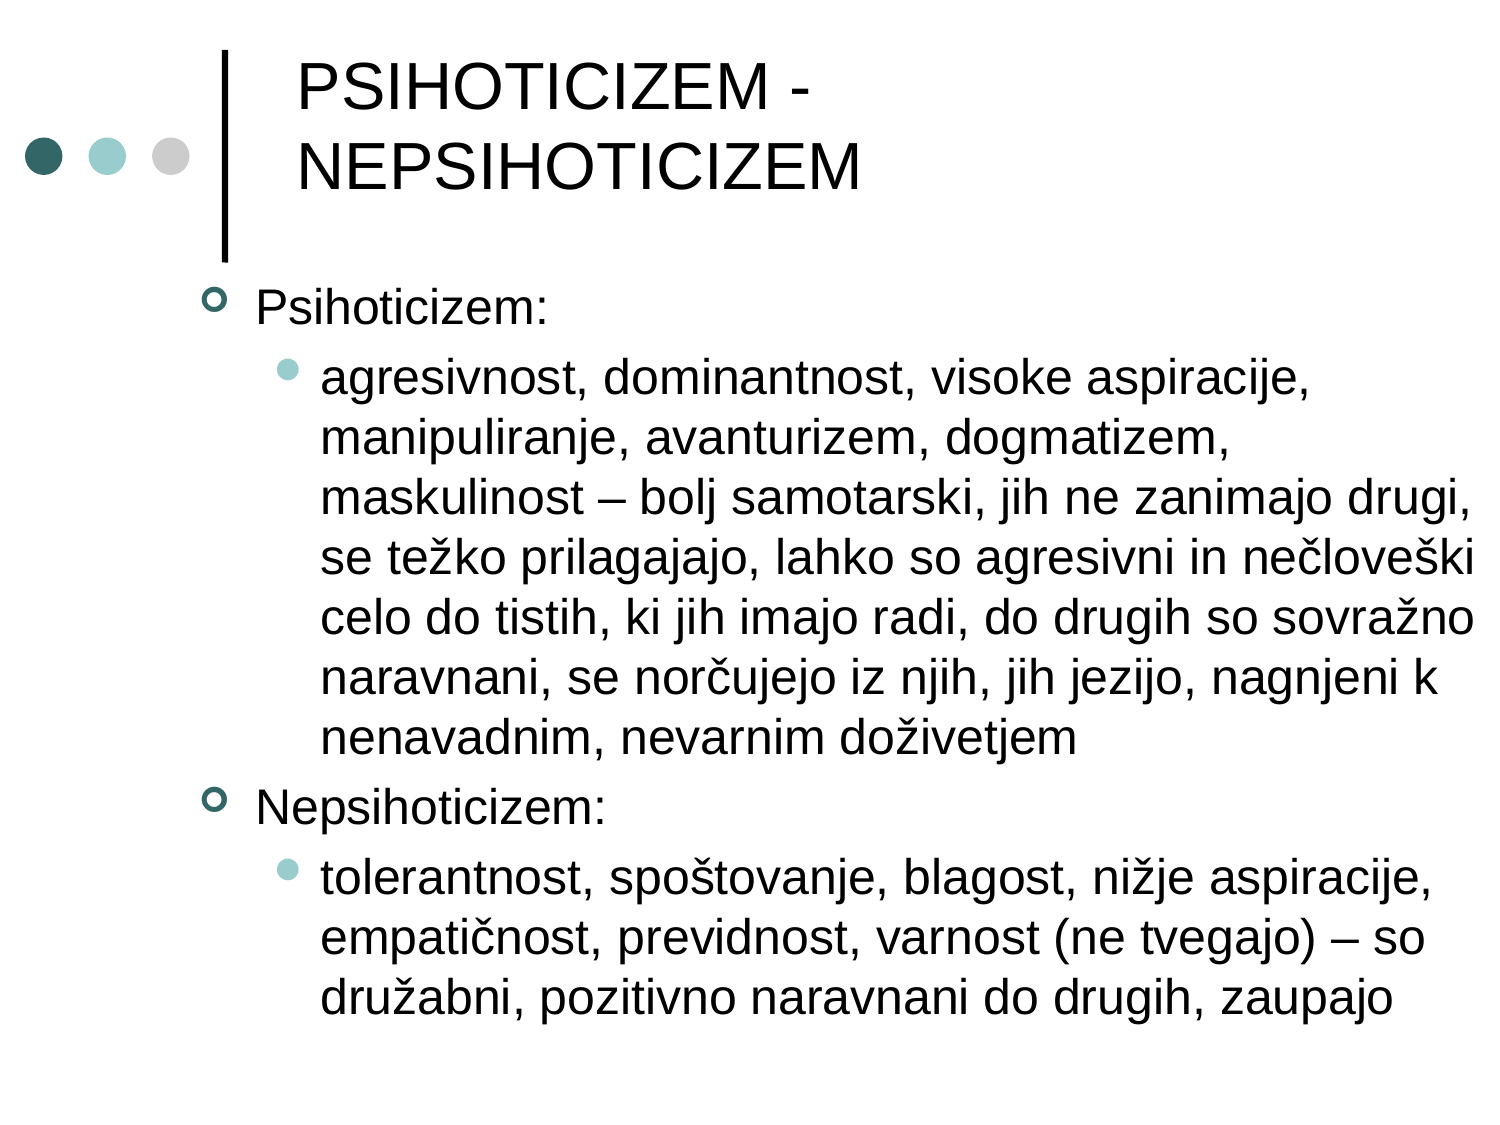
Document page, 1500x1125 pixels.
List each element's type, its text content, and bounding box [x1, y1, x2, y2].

title PSIHOTICIZEM - NEPSIHOTICIZEM [281, 44, 1368, 201]
list Psihoticizem: agresivnost, dominantnost, visoke aspiracije, manipuliranje, avanturizem, dogmatizem, maskulinost – bolj samotarski, jih ne zanimajo drugi, se težko prilagajajo, lahko so agresivni in nečloveški celo do tistih, ki jih imajo radi, do drugih so sovražno naravnani, se norčujejo iz njih, jih jezijo, nagnjeni k nenavadnim, nevarnim doživetjem Nepsihoticizem: tolerantnost, spoštovanje, blagost, nižje aspiracije, empatičnost, previdnost, varnost (ne tvegajo) – so družabni, pozitivno naravnani do drugih, zaupajo [183, 267, 1495, 1110]
